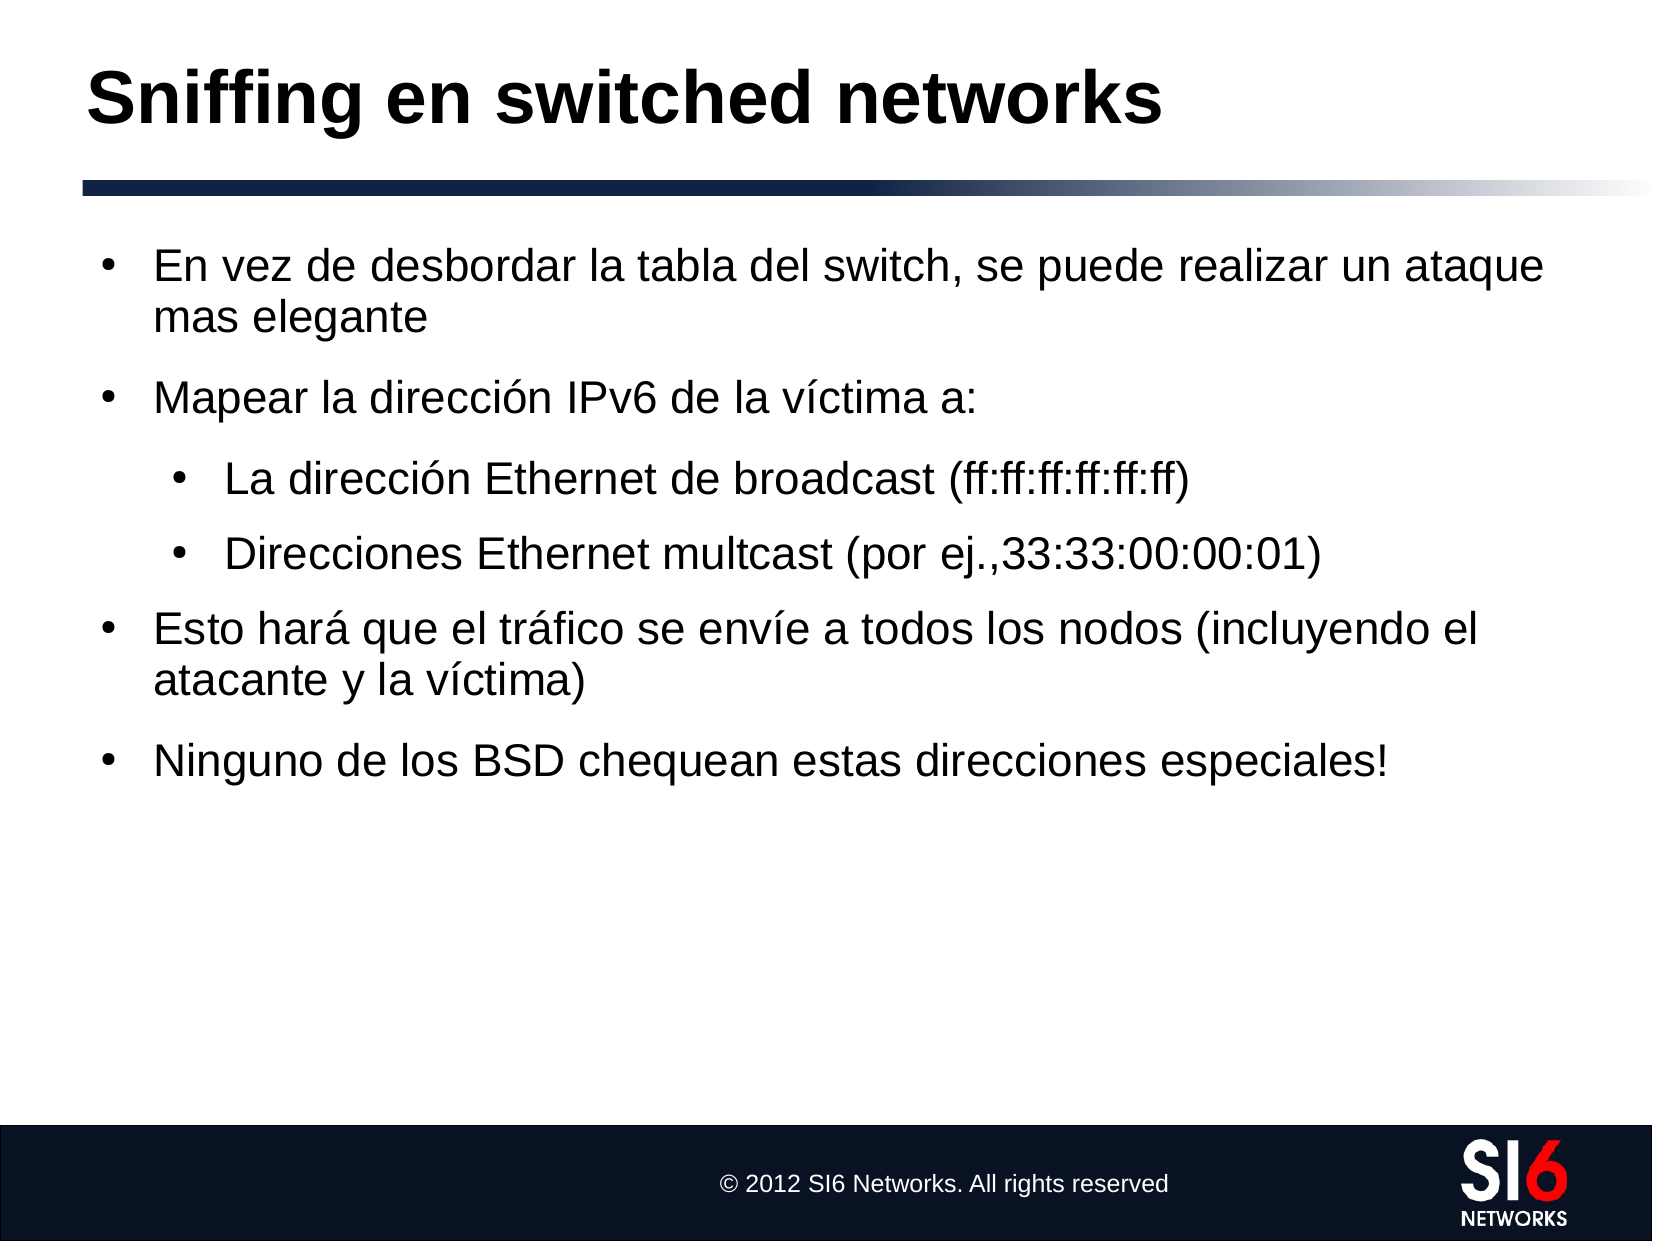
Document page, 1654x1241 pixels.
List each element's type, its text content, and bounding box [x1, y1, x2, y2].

title Sniffing en switched networks [86, 30, 1576, 166]
list En vez de desbordar la tabla del switch, se puede realizar un ataque mas elegante Mapear la dirección IPv6 de la víctima a: La dirección Ethernet de broadcast (ff:ff:ff:ff:ff:ff) Direcciones Ethernet multcast (por ej.,33:33:00:00:01) Esto hará que el tráfico se envíe a todos los nodos (incluyendo el atacante y la víctima) Ninguno de los BSD chequean estas direcciones especiales! [82, 240, 1571, 1059]
picture [1461, 1139, 1567, 1226]
